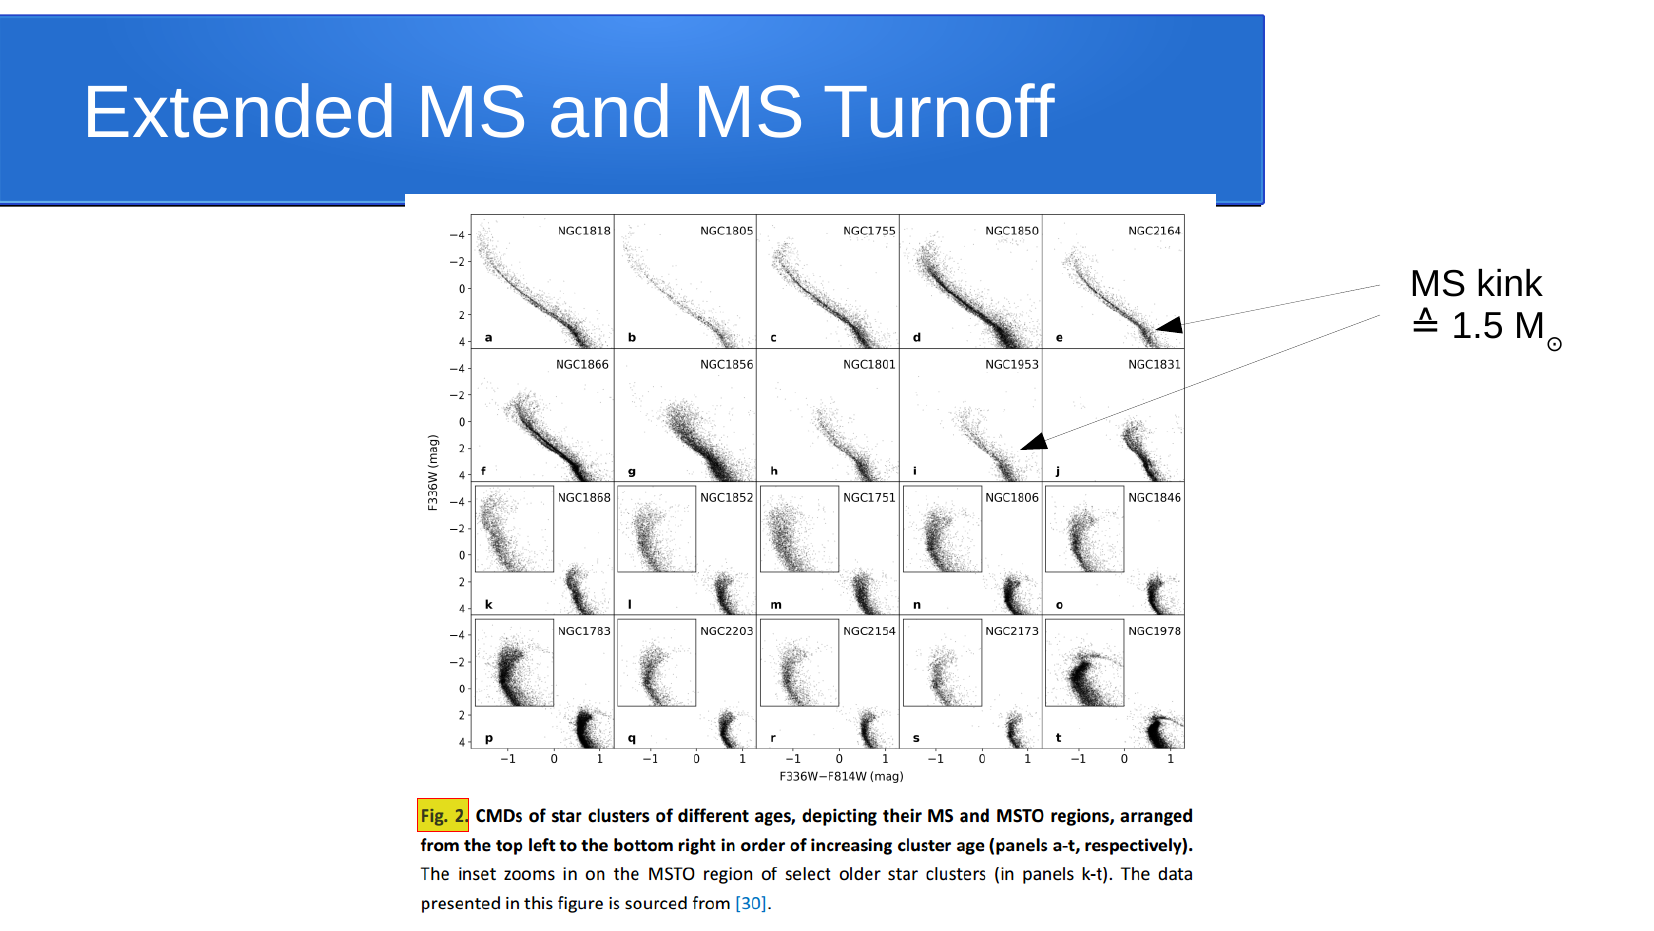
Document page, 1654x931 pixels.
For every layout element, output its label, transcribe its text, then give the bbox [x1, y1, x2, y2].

title Extended MS and MS Turnoff [82, 35, 1235, 189]
text_box MS kink ≙ 1.5 M⊙ [1395, 255, 1591, 406]
picture [405, 194, 1216, 927]
